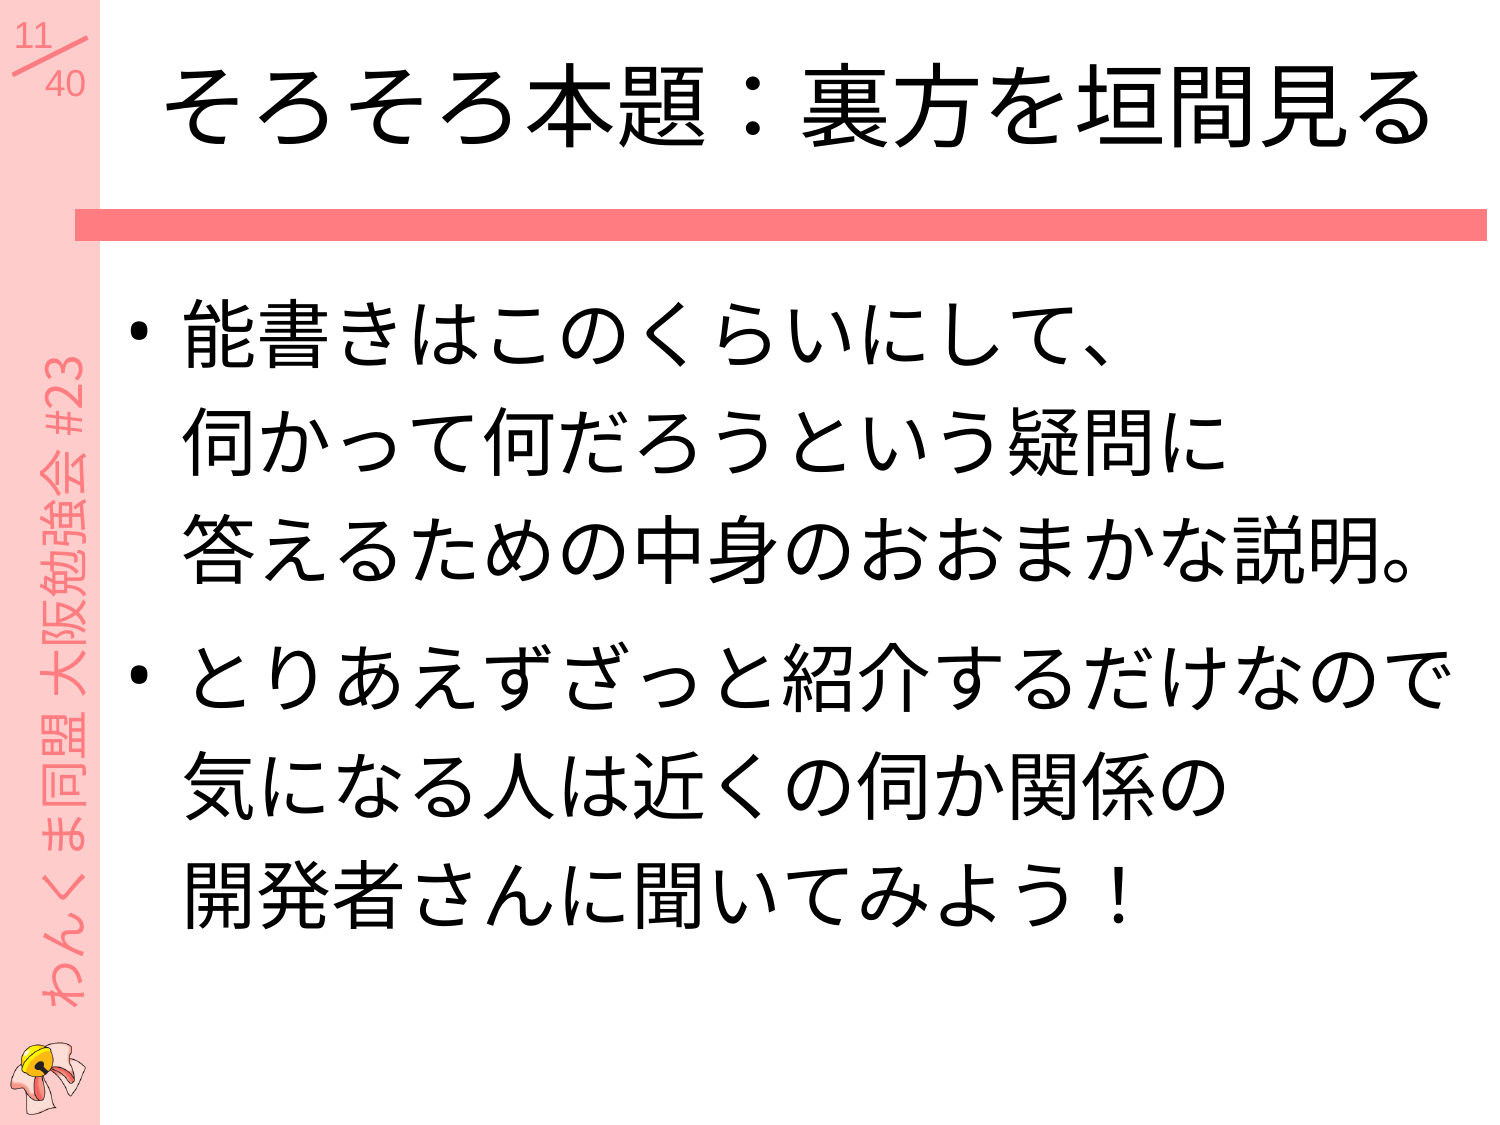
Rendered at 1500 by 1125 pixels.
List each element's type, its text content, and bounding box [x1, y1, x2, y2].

picture [10, 1042, 86, 1115]
list 能書きはこのくらいにして、 伺かって何だろうという疑問に 答えるための中身のおおまかな説明。 とりあえずざっと紹介するだけなので 気になる人は近くの伺か関係の 開発者さんに聞いてみよう！ [125, 275, 1476, 1101]
title そろそろ本題：裏方を垣間見る [125, 0, 1476, 226]
